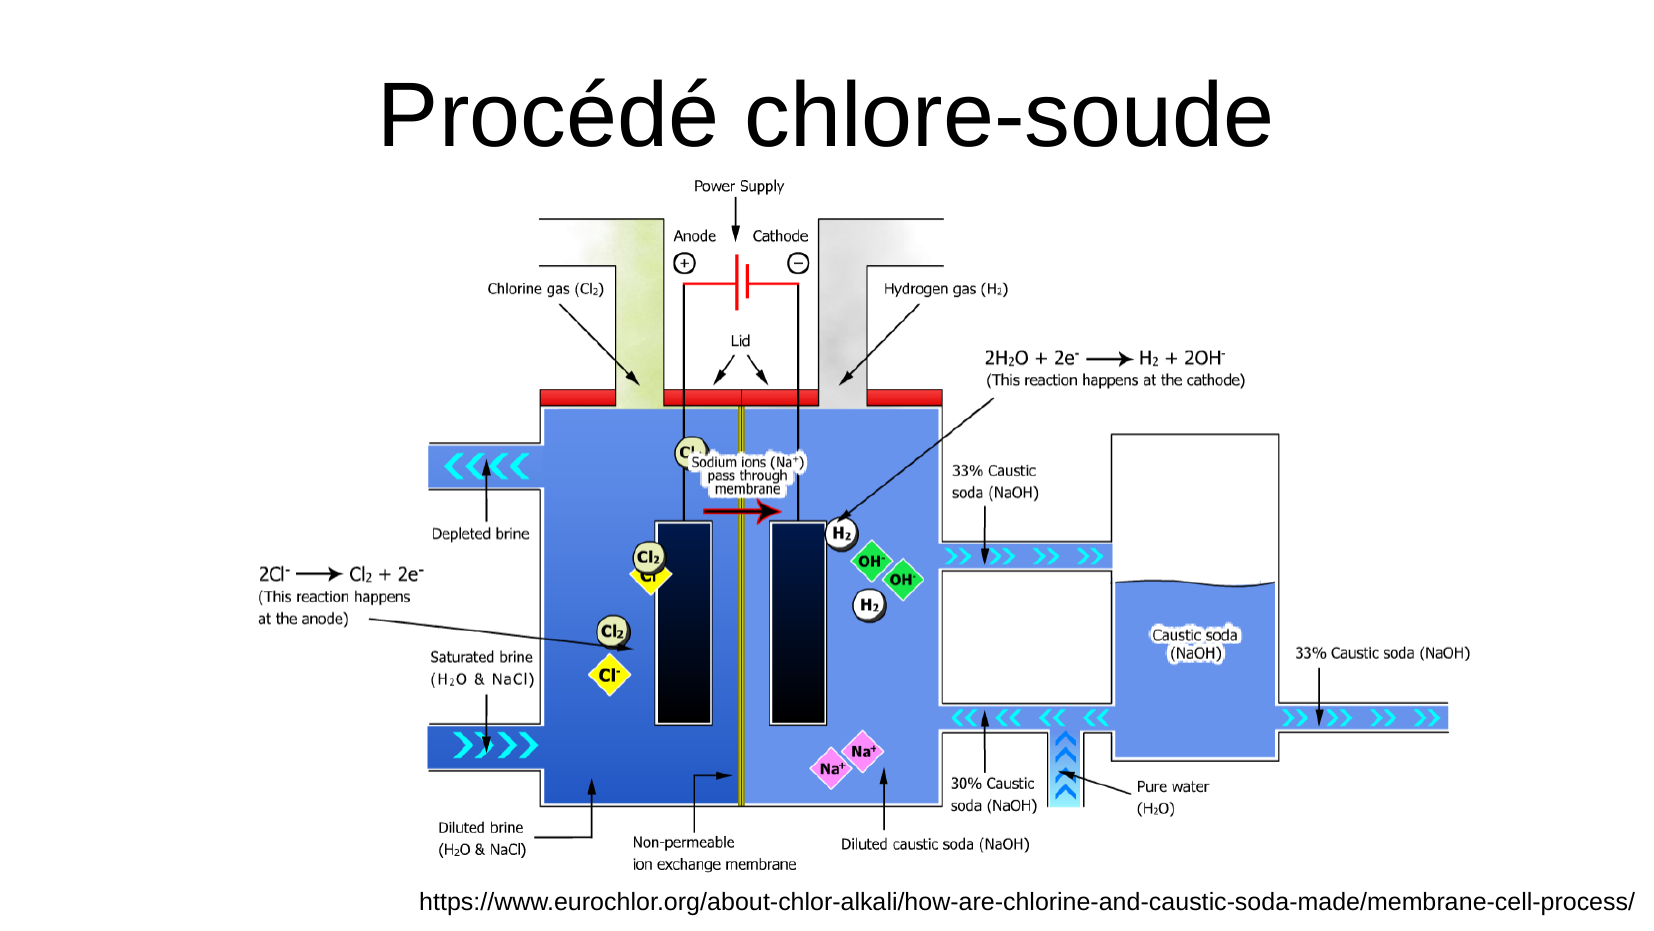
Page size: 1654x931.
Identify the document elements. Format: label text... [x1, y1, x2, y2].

text_box https://www.eurochlor.org/about-chlor-alkali/how-are-chlorine-and-caustic-soda-made/membrane-cell-process/ [404, 880, 1654, 931]
picture [136, 177, 1501, 881]
title Procédé chlore-soude [82, 37, 1571, 193]
